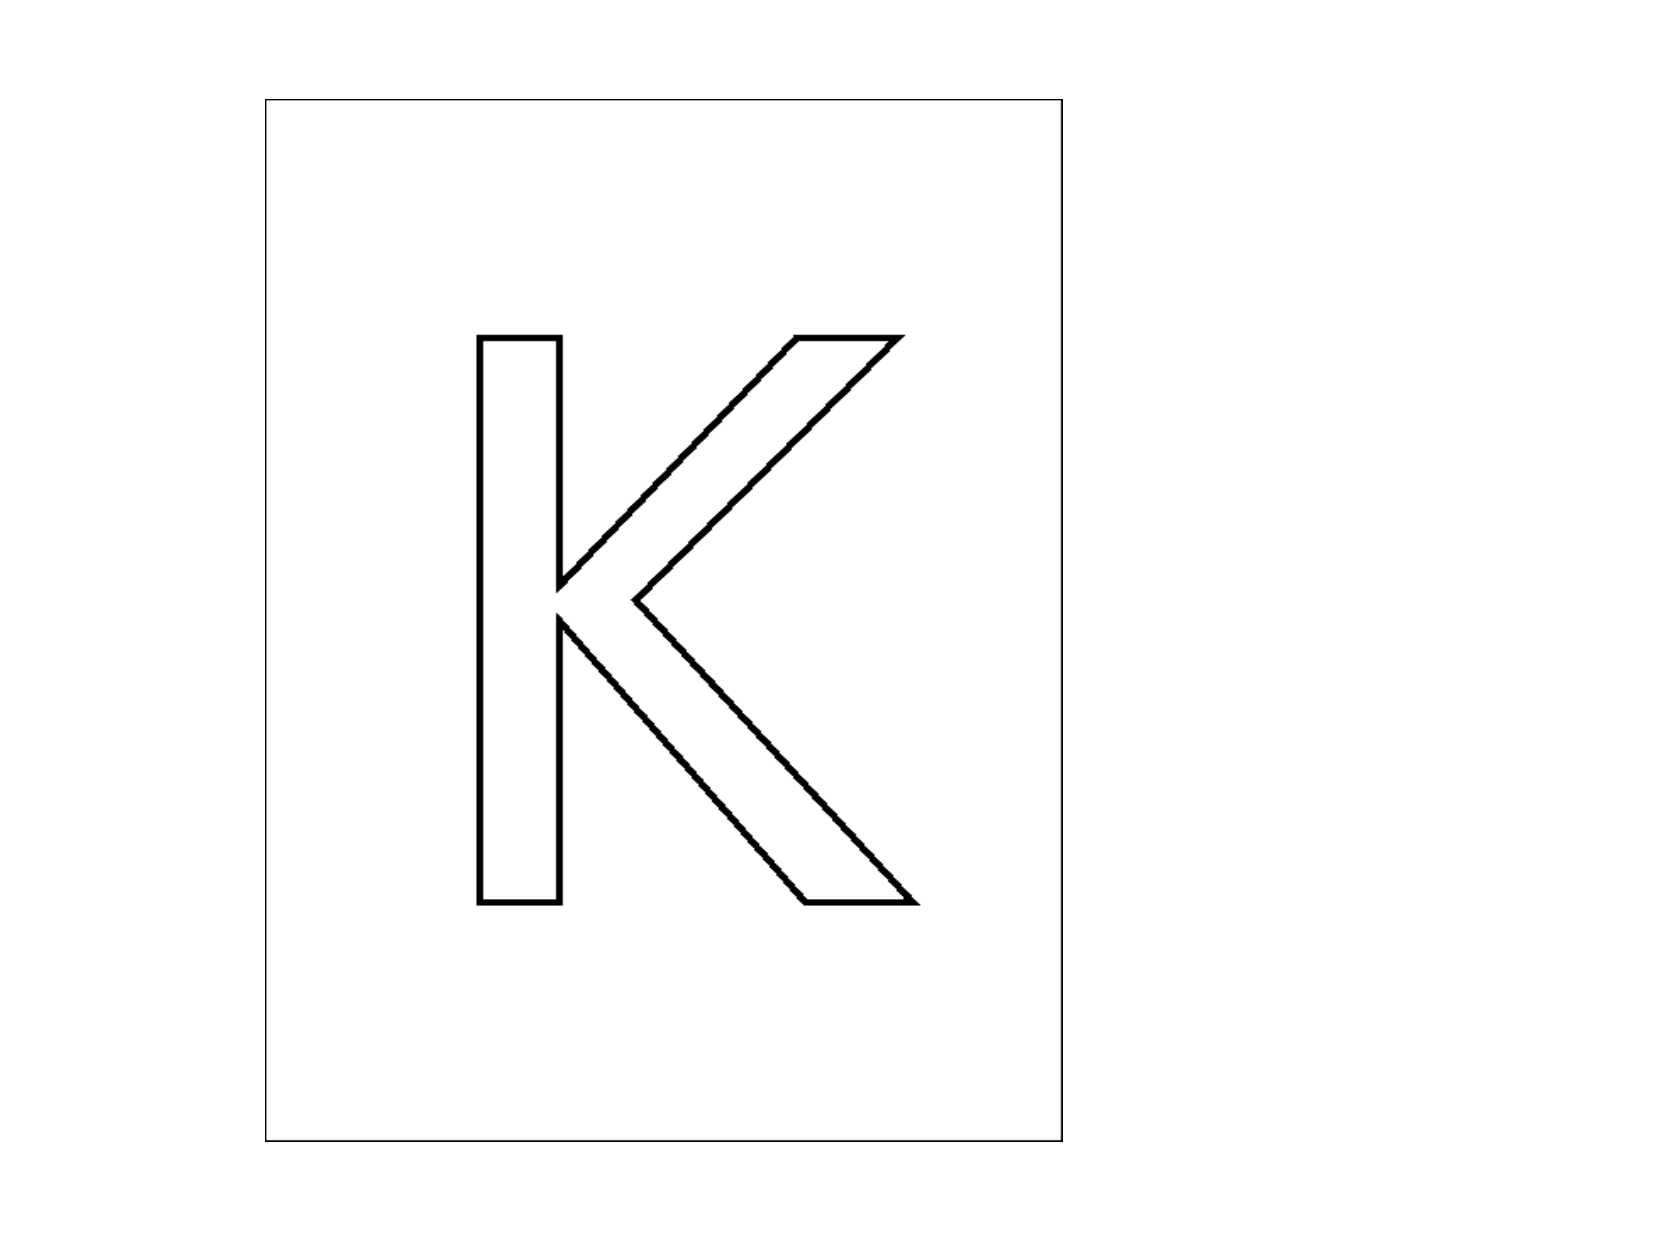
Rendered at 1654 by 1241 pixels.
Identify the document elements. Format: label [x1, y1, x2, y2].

picture [265, 99, 1063, 1143]
